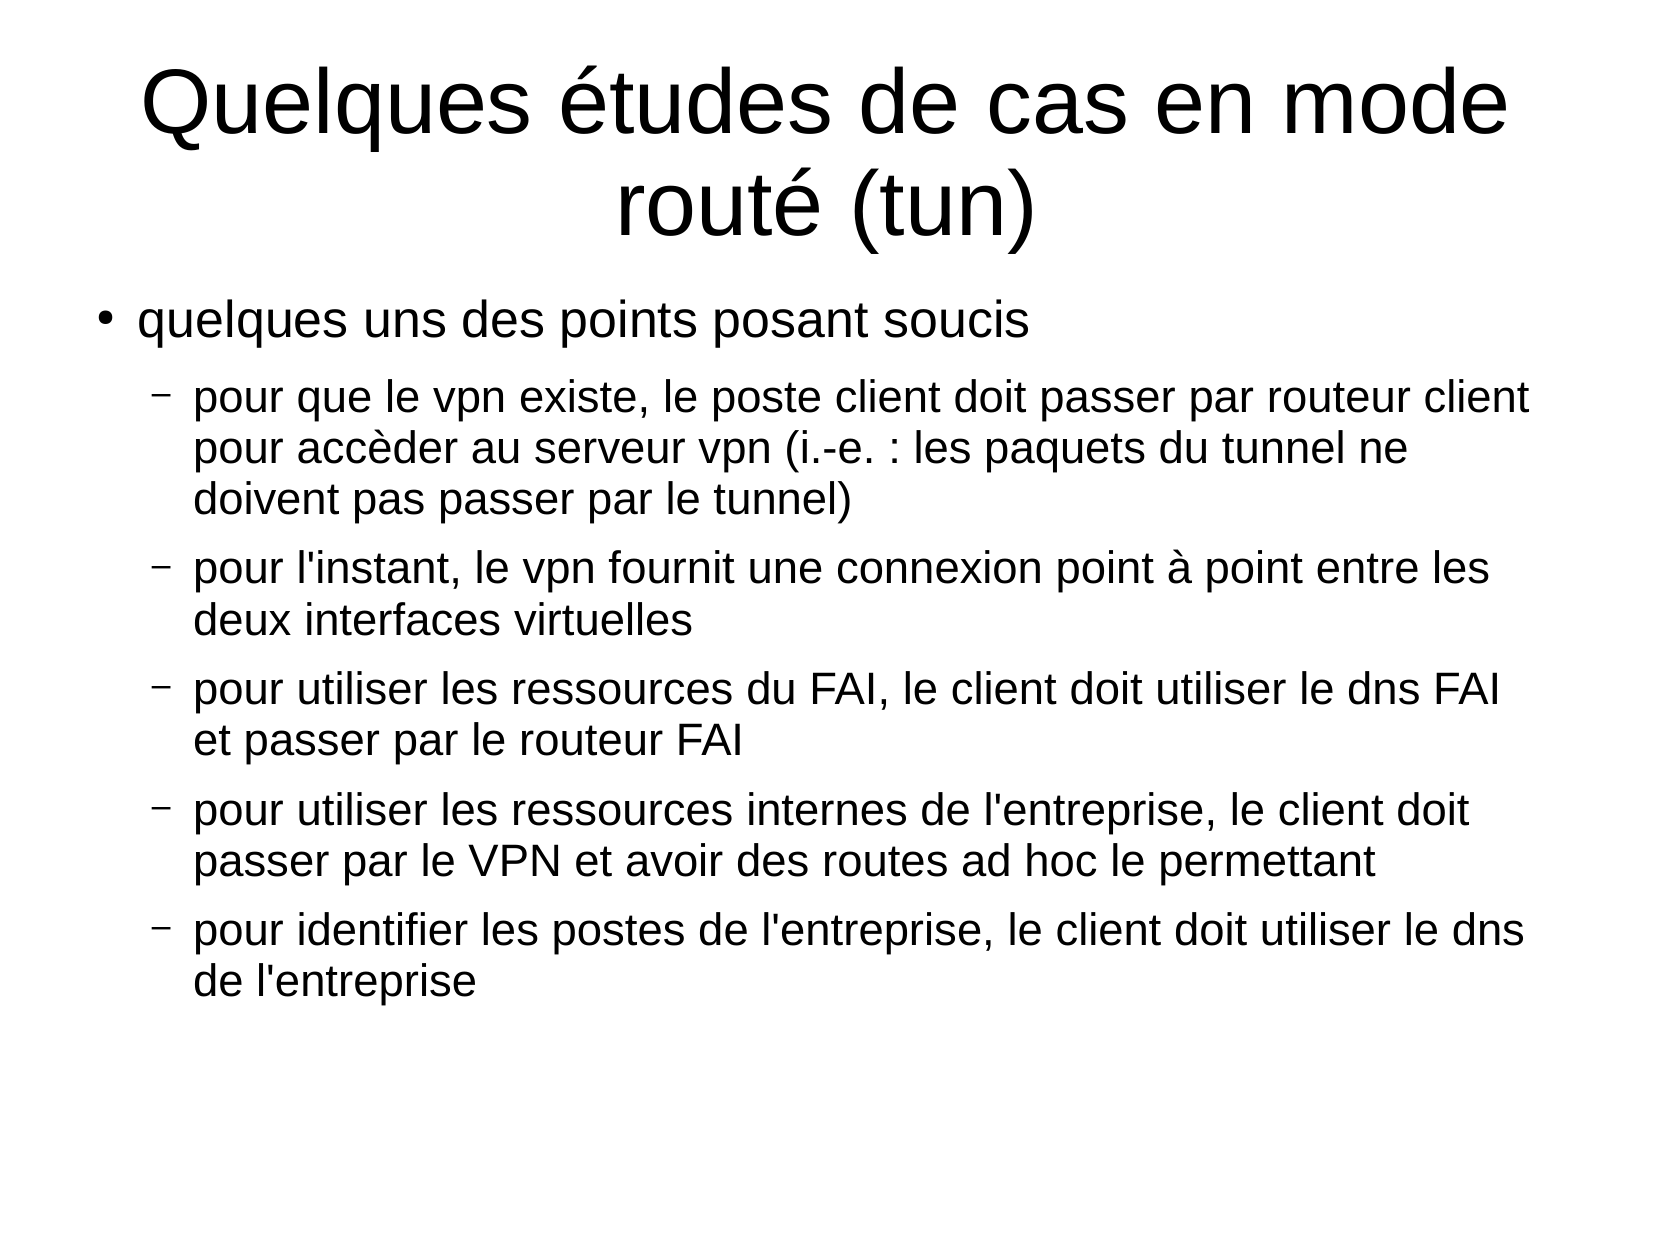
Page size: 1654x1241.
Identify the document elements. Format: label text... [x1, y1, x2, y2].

title Quelques études de cas en mode routé (tun) [82, 49, 1571, 257]
list quelques uns des points posant soucis pour que le vpn existe, le poste client doit passer par routeur client pour accèder au serveur vpn (i.-e. : les paquets du tunnel ne doivent pas passer par le tunnel) pour l'instant, le vpn fournit une connexion point à point entre les deux interfaces virtuelles pour utiliser les ressources du FAI, le client doit utiliser le dns FAI et passer par le routeur FAI pour utiliser les ressources internes de l'entreprise, le client doit passer par le VPN et avoir des routes ad hoc le permettant pour identifier les postes de l'entreprise, le client doit utiliser le dns de l'entreprise [82, 290, 1538, 1010]
